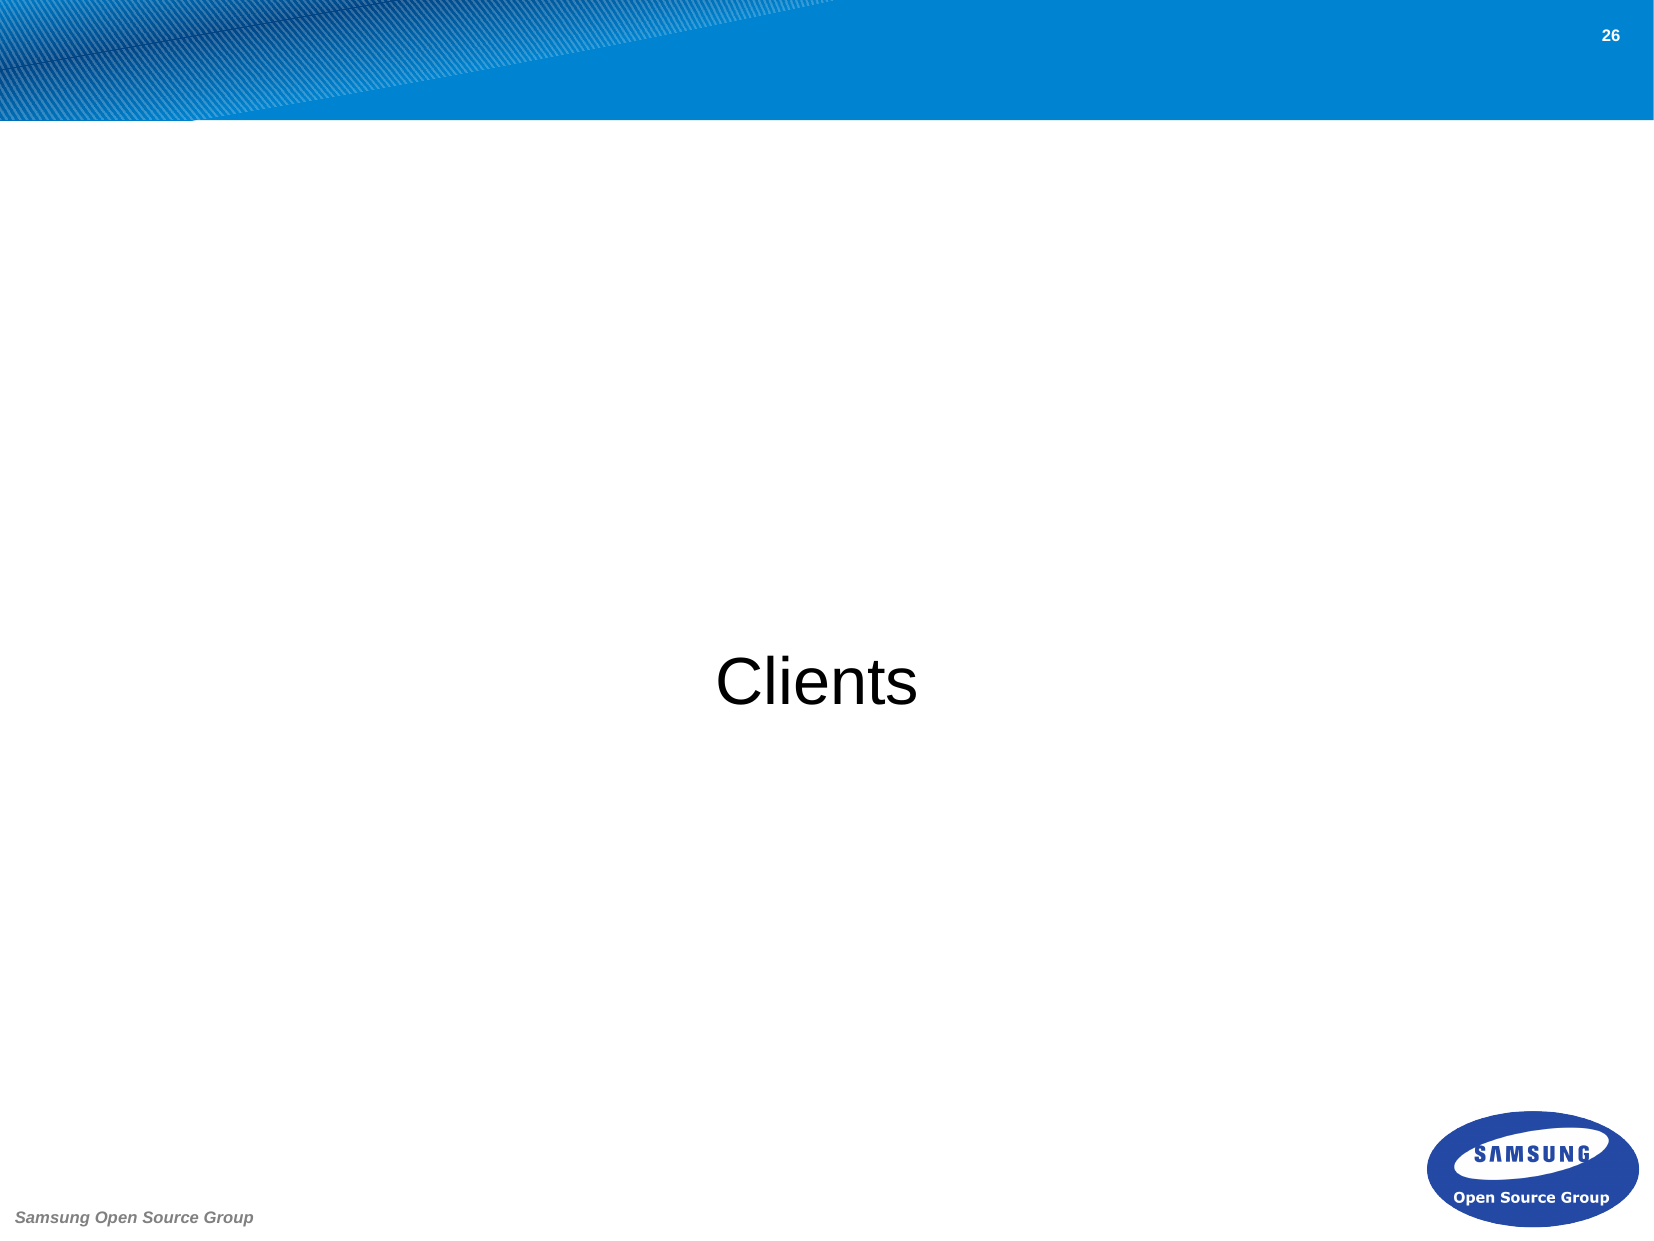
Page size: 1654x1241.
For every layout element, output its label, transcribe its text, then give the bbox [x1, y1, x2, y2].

subtitle Clients [90, 225, 1545, 1141]
picture [1425, 1109, 1641, 1230]
